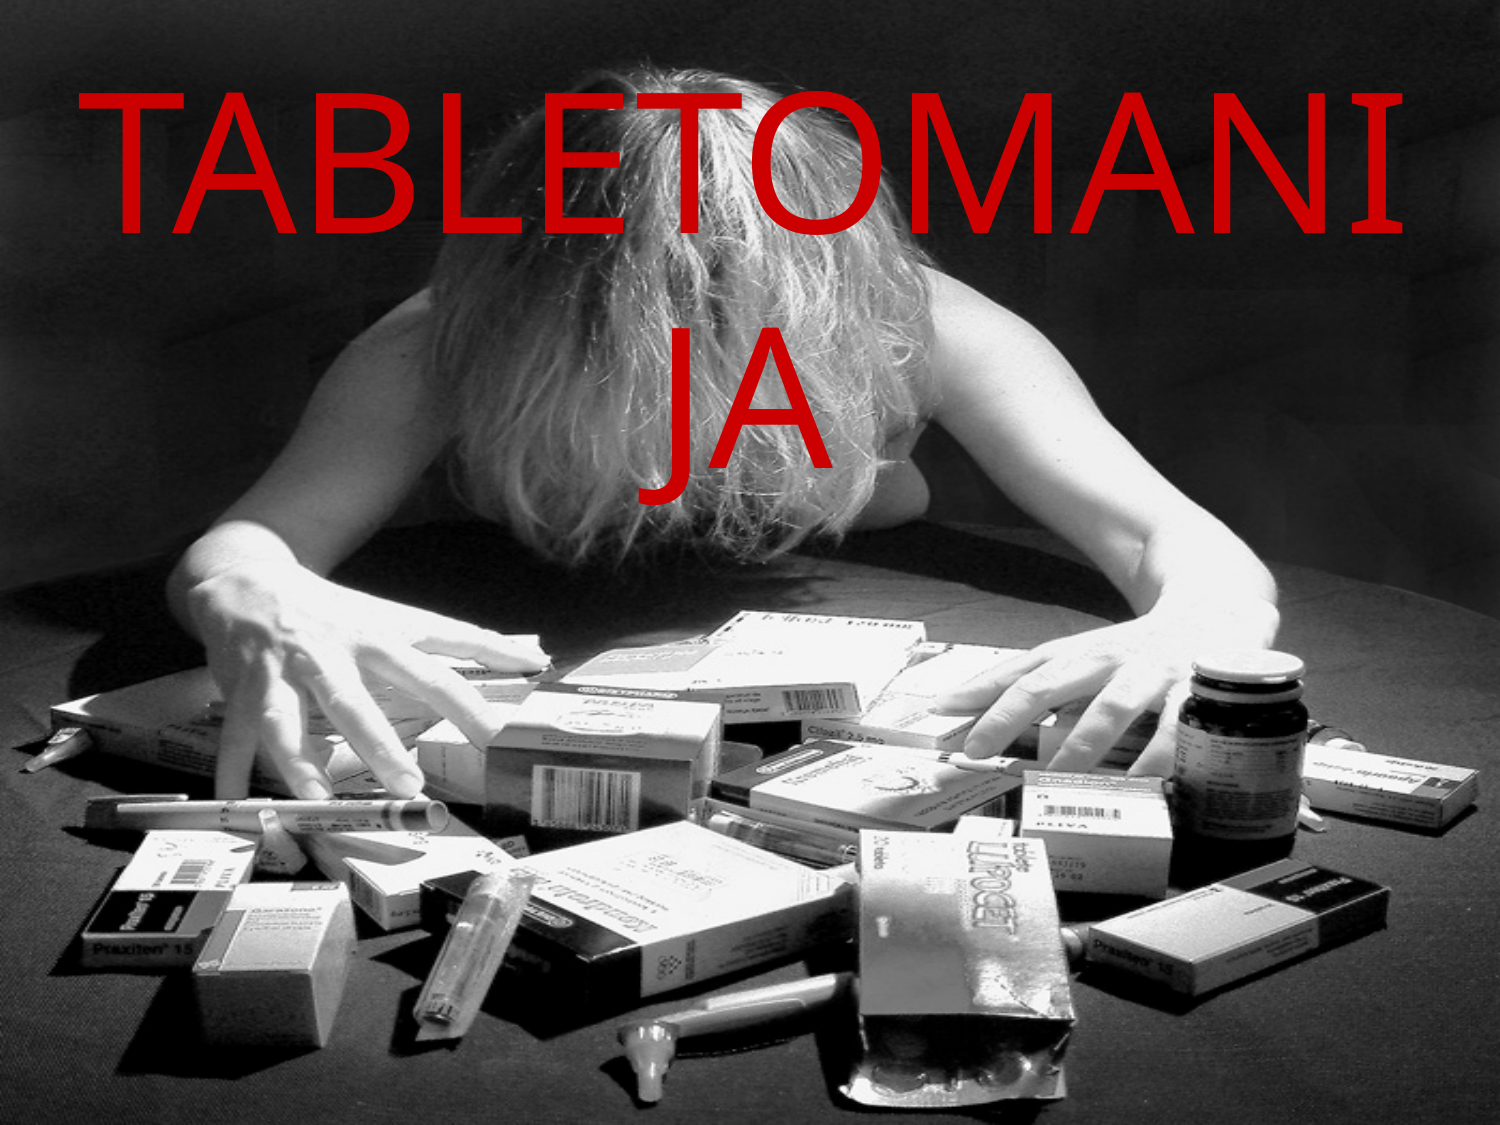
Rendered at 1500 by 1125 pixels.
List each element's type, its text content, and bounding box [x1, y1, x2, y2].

title TABLETOMANIJA [53, 78, 1436, 468]
picture [0, 0, 1500, 1125]
subtitle [301, 822, 1051, 1083]
